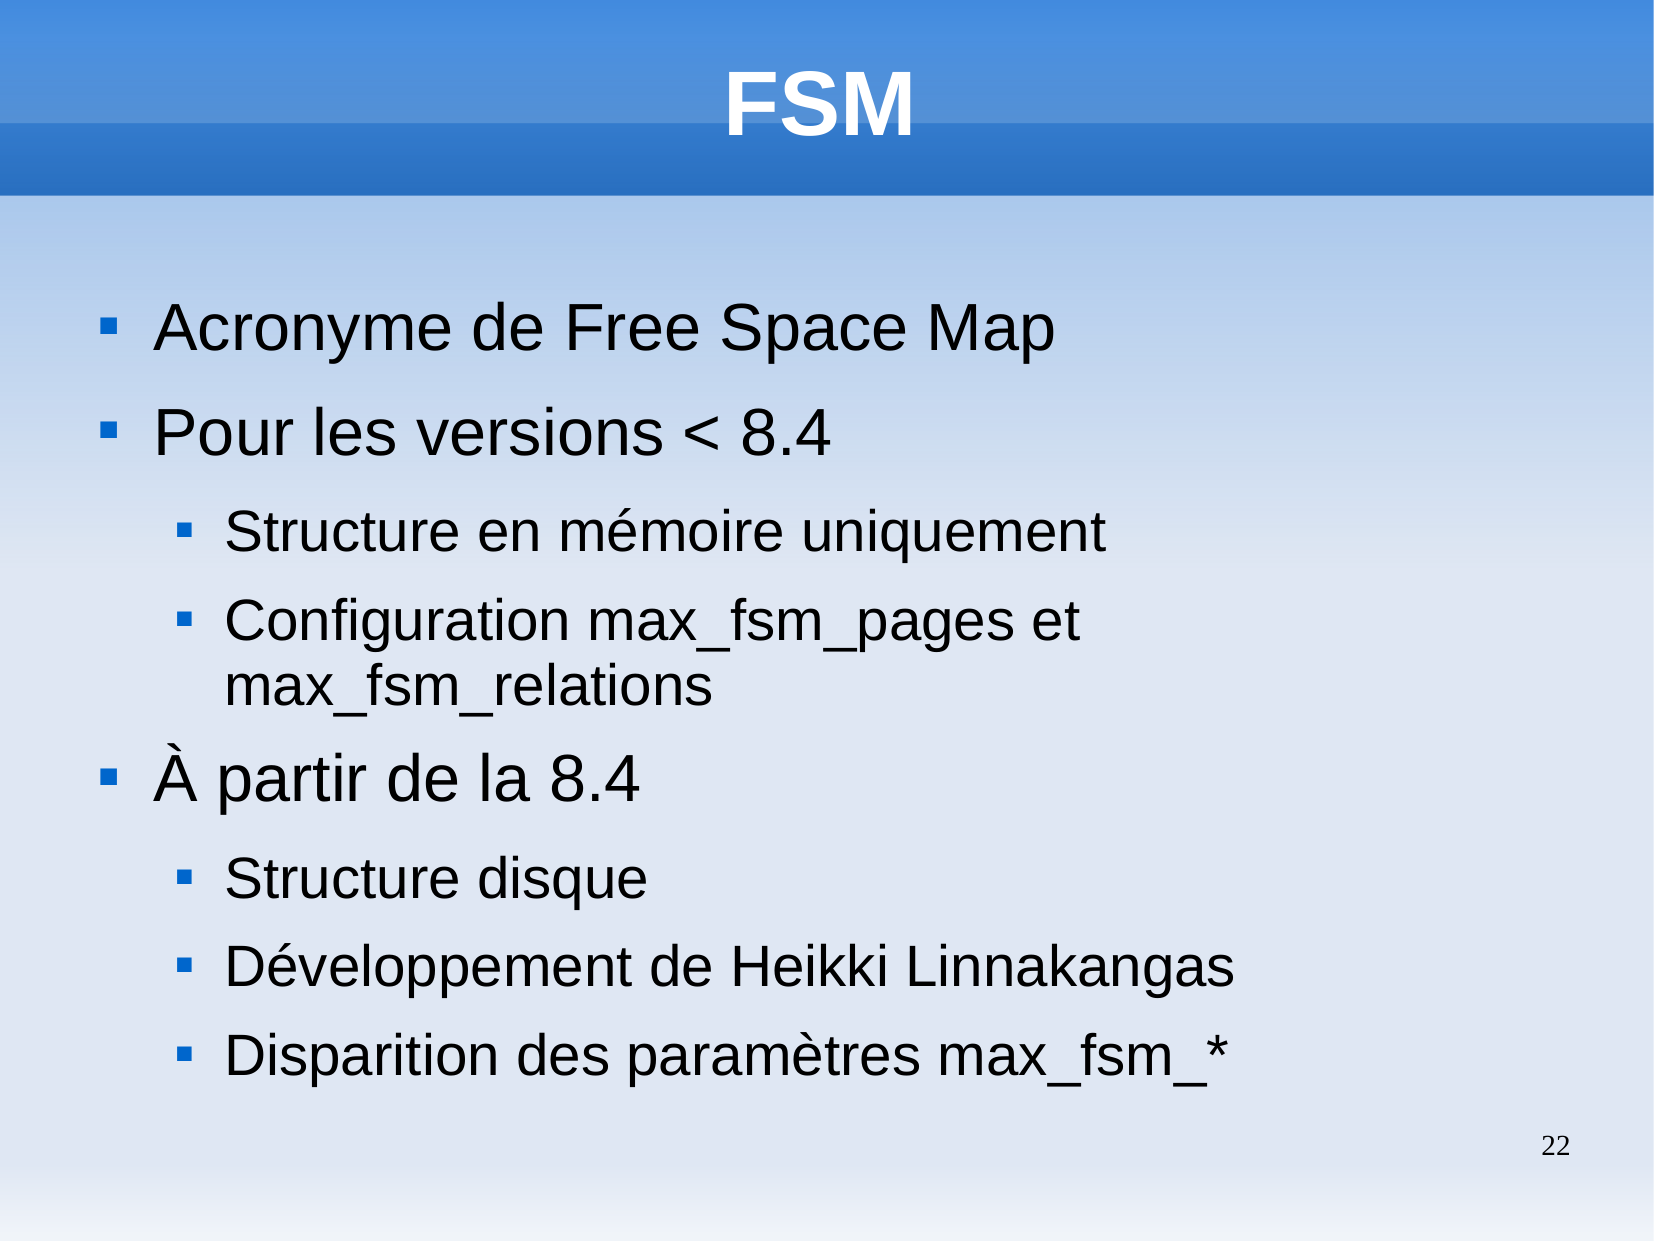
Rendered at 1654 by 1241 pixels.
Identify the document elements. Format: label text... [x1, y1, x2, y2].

title FSM [76, 7, 1565, 200]
list Acronyme de Free Space Map Pour les versions < 8.4 Structure en mémoire uniquement Configuration max_fsm_pages et max_fsm_relations À partir de la 8.4 Structure disque Développement de Heikki Linnakangas Disparition des paramètres max_fsm_* [82, 290, 1571, 1094]
picture [0, 0, 1654, 1241]
